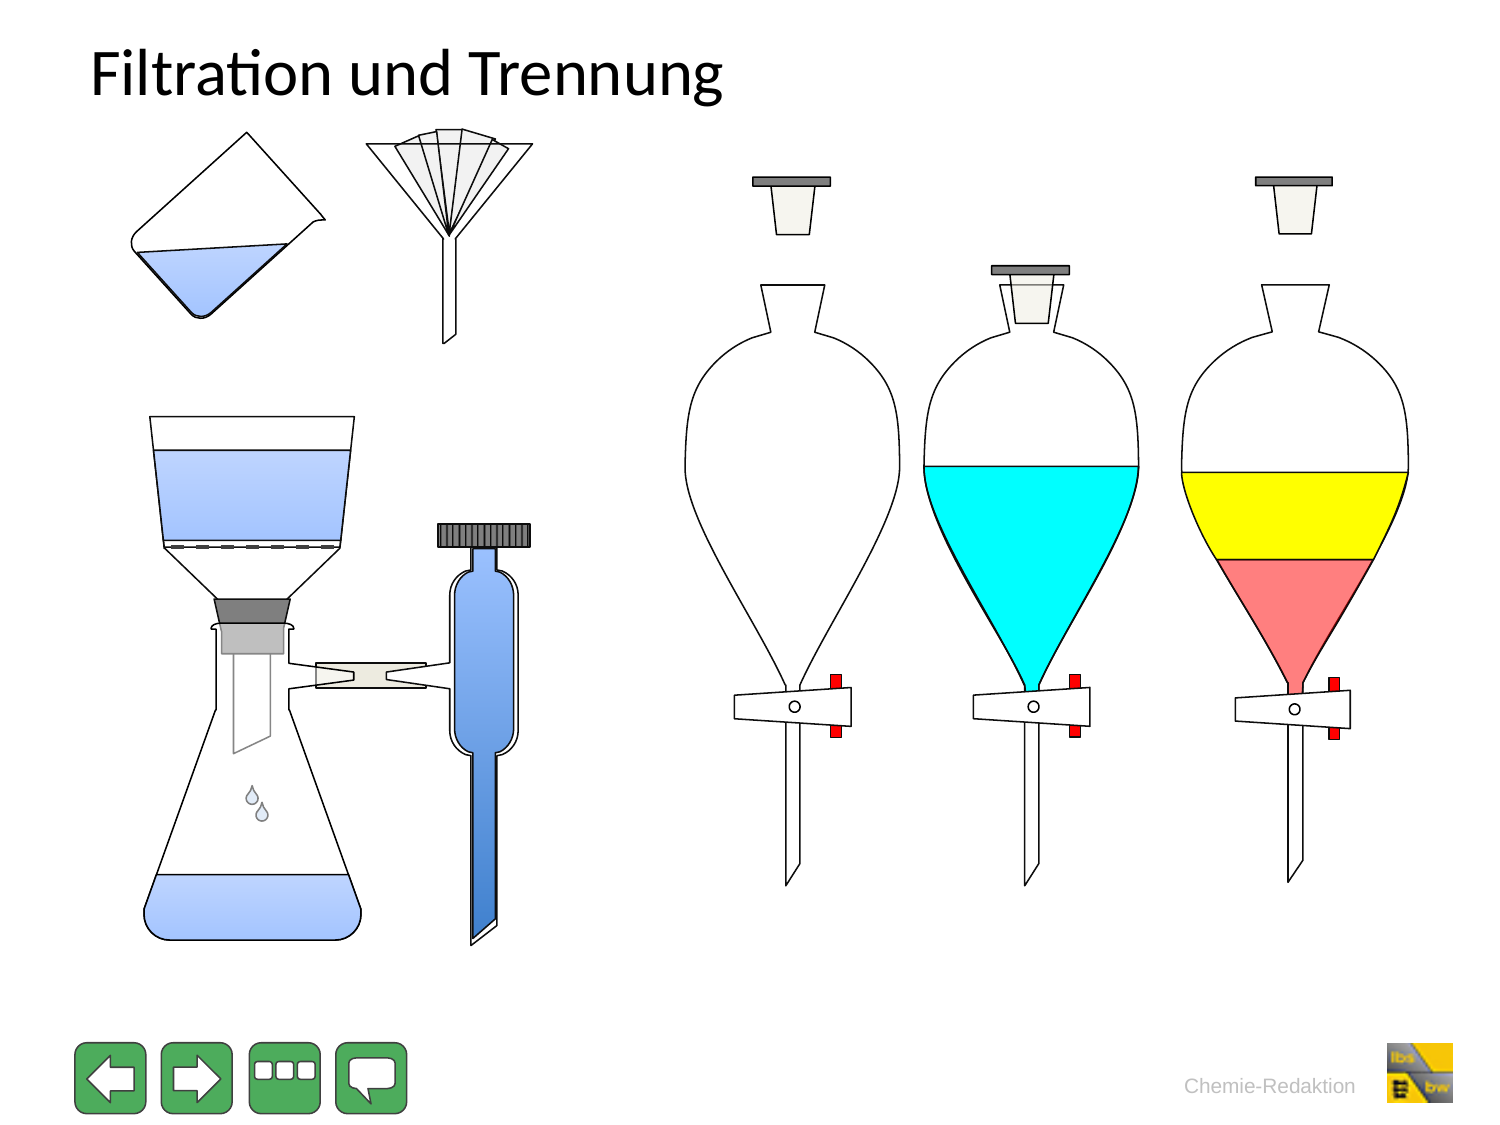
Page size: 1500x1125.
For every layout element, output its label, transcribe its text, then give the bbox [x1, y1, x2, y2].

text_box [991, 265, 1070, 324]
text_box [144, 416, 530, 946]
text_box [131, 132, 326, 319]
picture [1387, 1043, 1453, 1103]
text_box [752, 177, 831, 235]
text_box [1255, 177, 1333, 234]
text_box [925, 466, 1137, 737]
title Filtration und Trennung [75, 20, 1426, 110]
text_box [402, 129, 499, 143]
text_box [1181, 472, 1409, 739]
text_box [394, 145, 509, 237]
text_box [734, 675, 852, 737]
